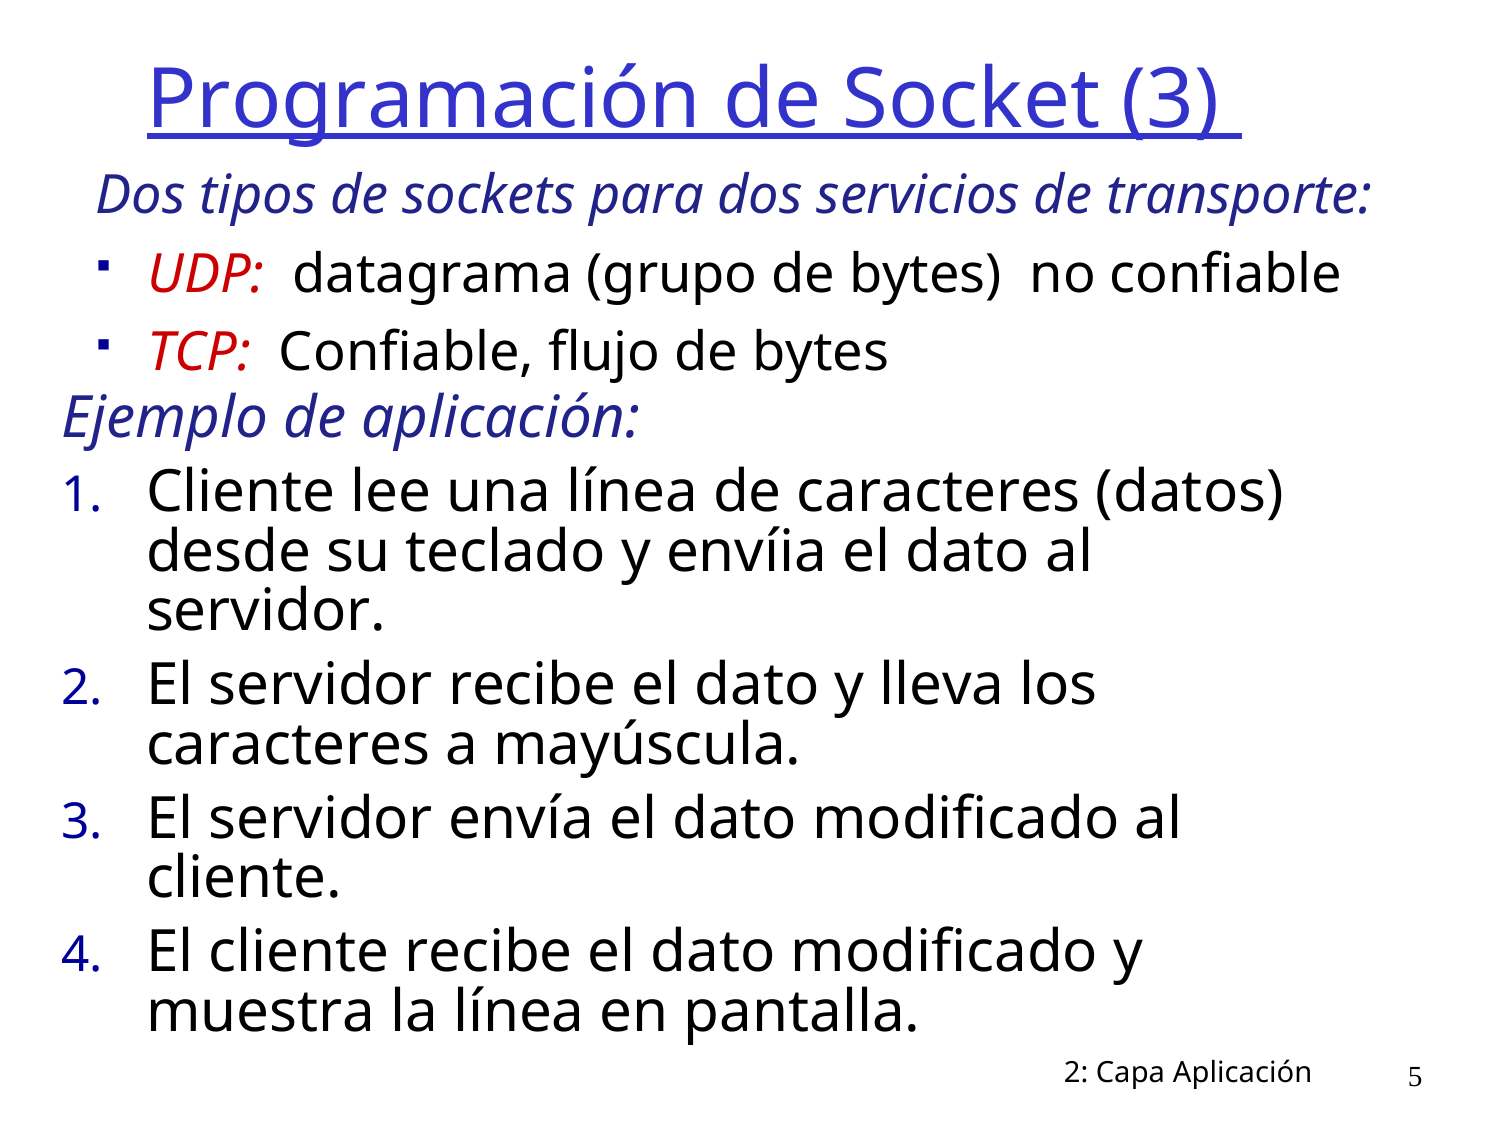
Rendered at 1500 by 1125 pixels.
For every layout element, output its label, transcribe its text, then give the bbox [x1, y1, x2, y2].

list Dos tipos de sockets para dos servicios de transporte: UDP: datagrama (grupo de bytes) no confiable TCP: Confiable, flujo de bytes [80, 152, 1397, 404]
title Programación de Socket (3) [100, 0, 1376, 152]
text_box Ejemplo de aplicación: Cliente lee una línea de caracteres (datos) desde su teclado y envíia el dato al servidor. El servidor recibe el dato y lleva los caracteres a mayúscula. El servidor envía el dato modificado al cliente. El cliente recibe el dato modificado y muestra la línea en pantalla. [46, 382, 1363, 1067]
